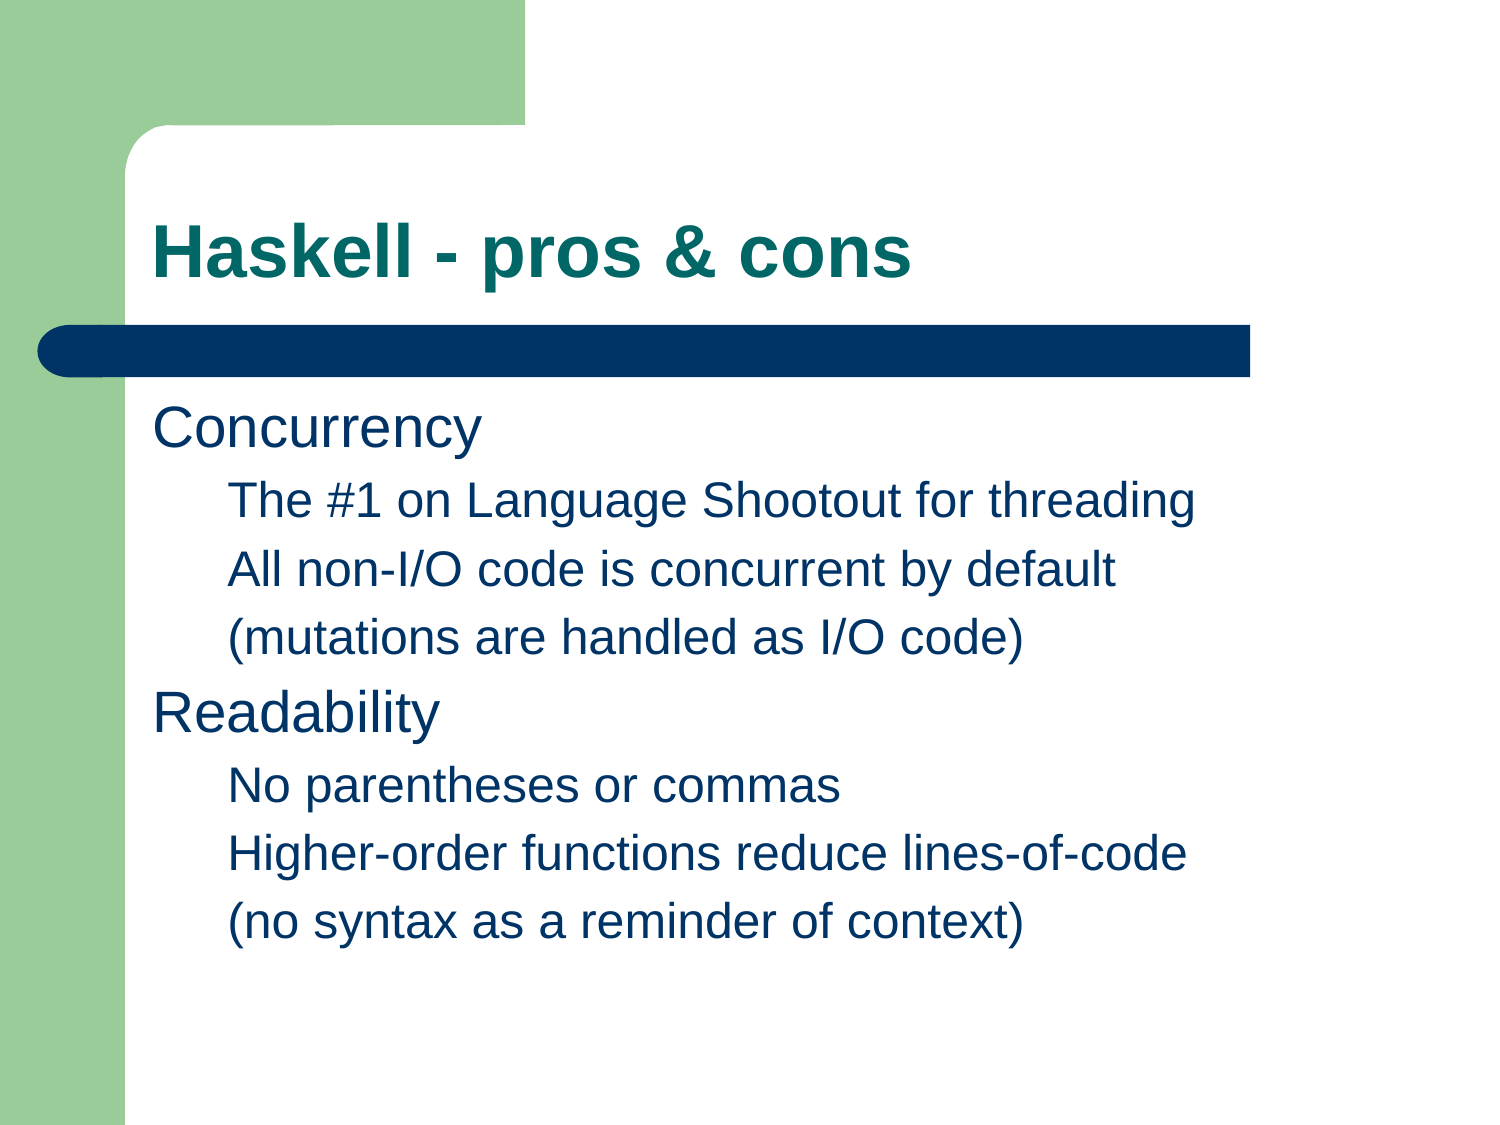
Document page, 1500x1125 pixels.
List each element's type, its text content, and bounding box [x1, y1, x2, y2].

title Haskell - pros & cons [136, 136, 1414, 301]
list Concurrency The #1 on Language Shootout for threading All non-I/O code is concurrent by default (mutations are handled as I/O code) Readability No parentheses or commas Higher-order functions reduce lines-of-code (no syntax as a reminder of context) [137, 387, 1400, 999]
